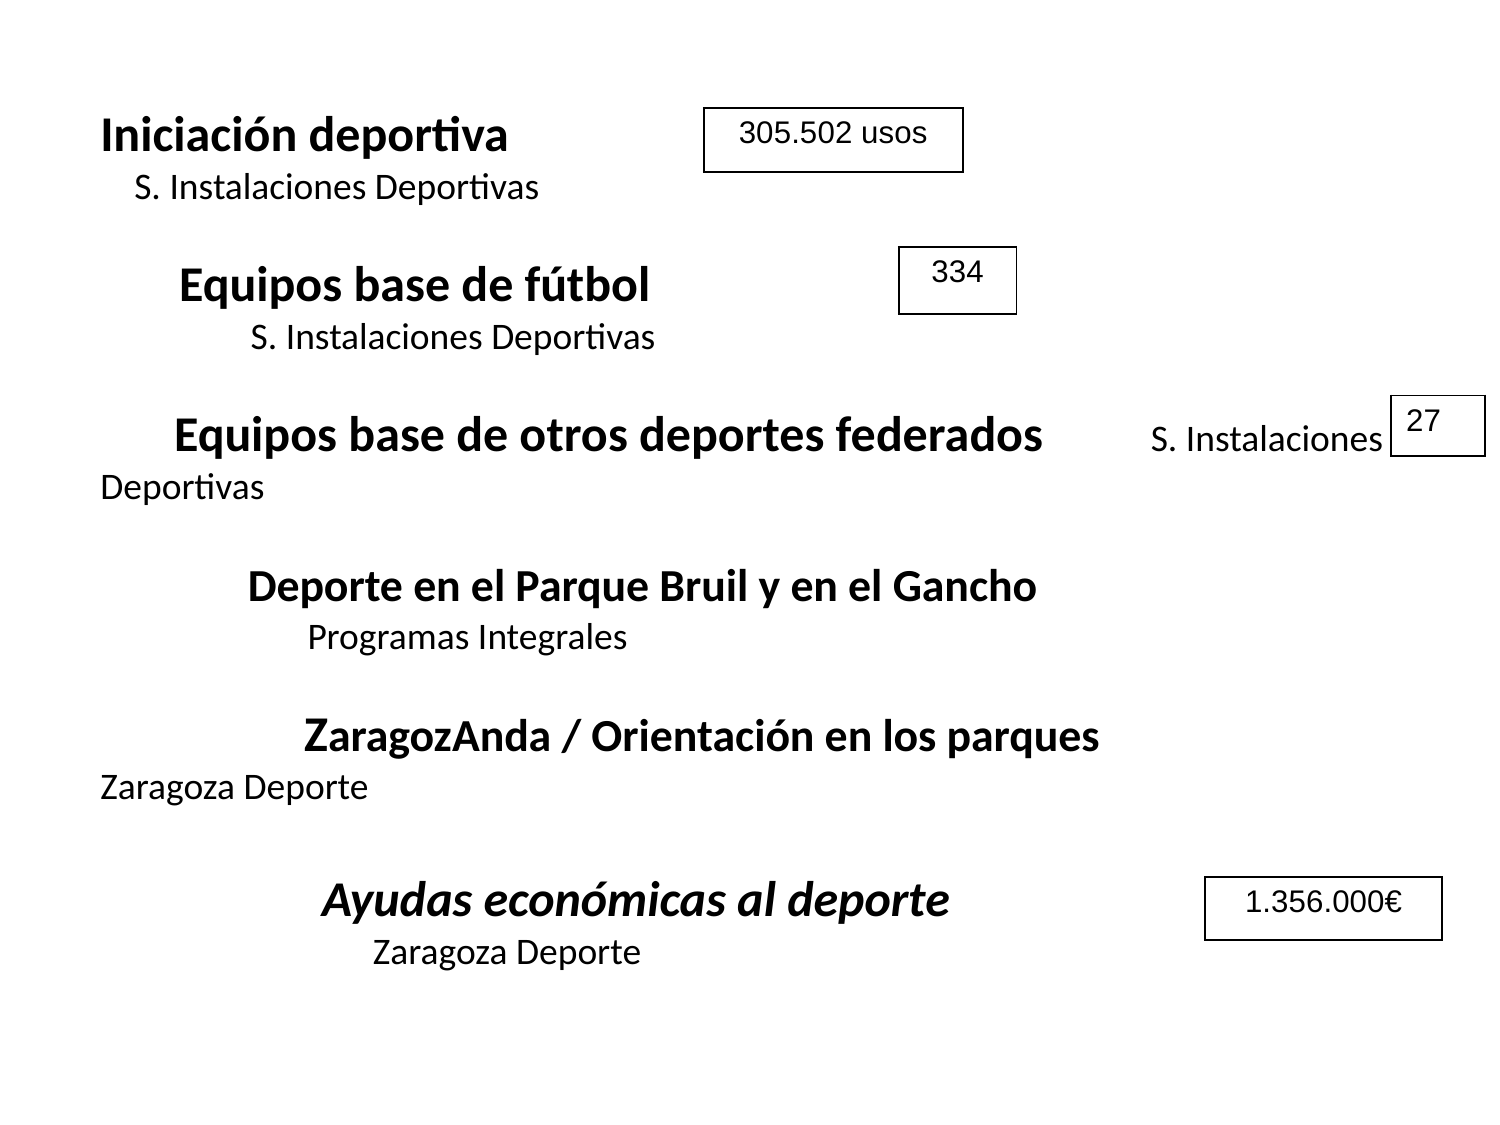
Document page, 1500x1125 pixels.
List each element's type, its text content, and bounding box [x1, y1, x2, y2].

table_header 305.502 usos [705, 109, 962, 171]
table_header 1.356.000€ [1206, 878, 1441, 939]
table_header 334 [900, 248, 1016, 313]
table_header 27 [1392, 396, 1484, 455]
list Iniciación deportiva S. Instalaciones Deportivas Equipos base de fútbol S. Instalaciones Deportivas Equipos base de otros deportes federados S. Instalaciones Deportivas Deporte en el Parque Bruil y en el Gancho Programas Integrales ZaragozAnda / Orientación en los parques Zaragoza Deporte Ayudas económicas al deporte Zaragoza Deporte [100, 101, 1425, 1005]
